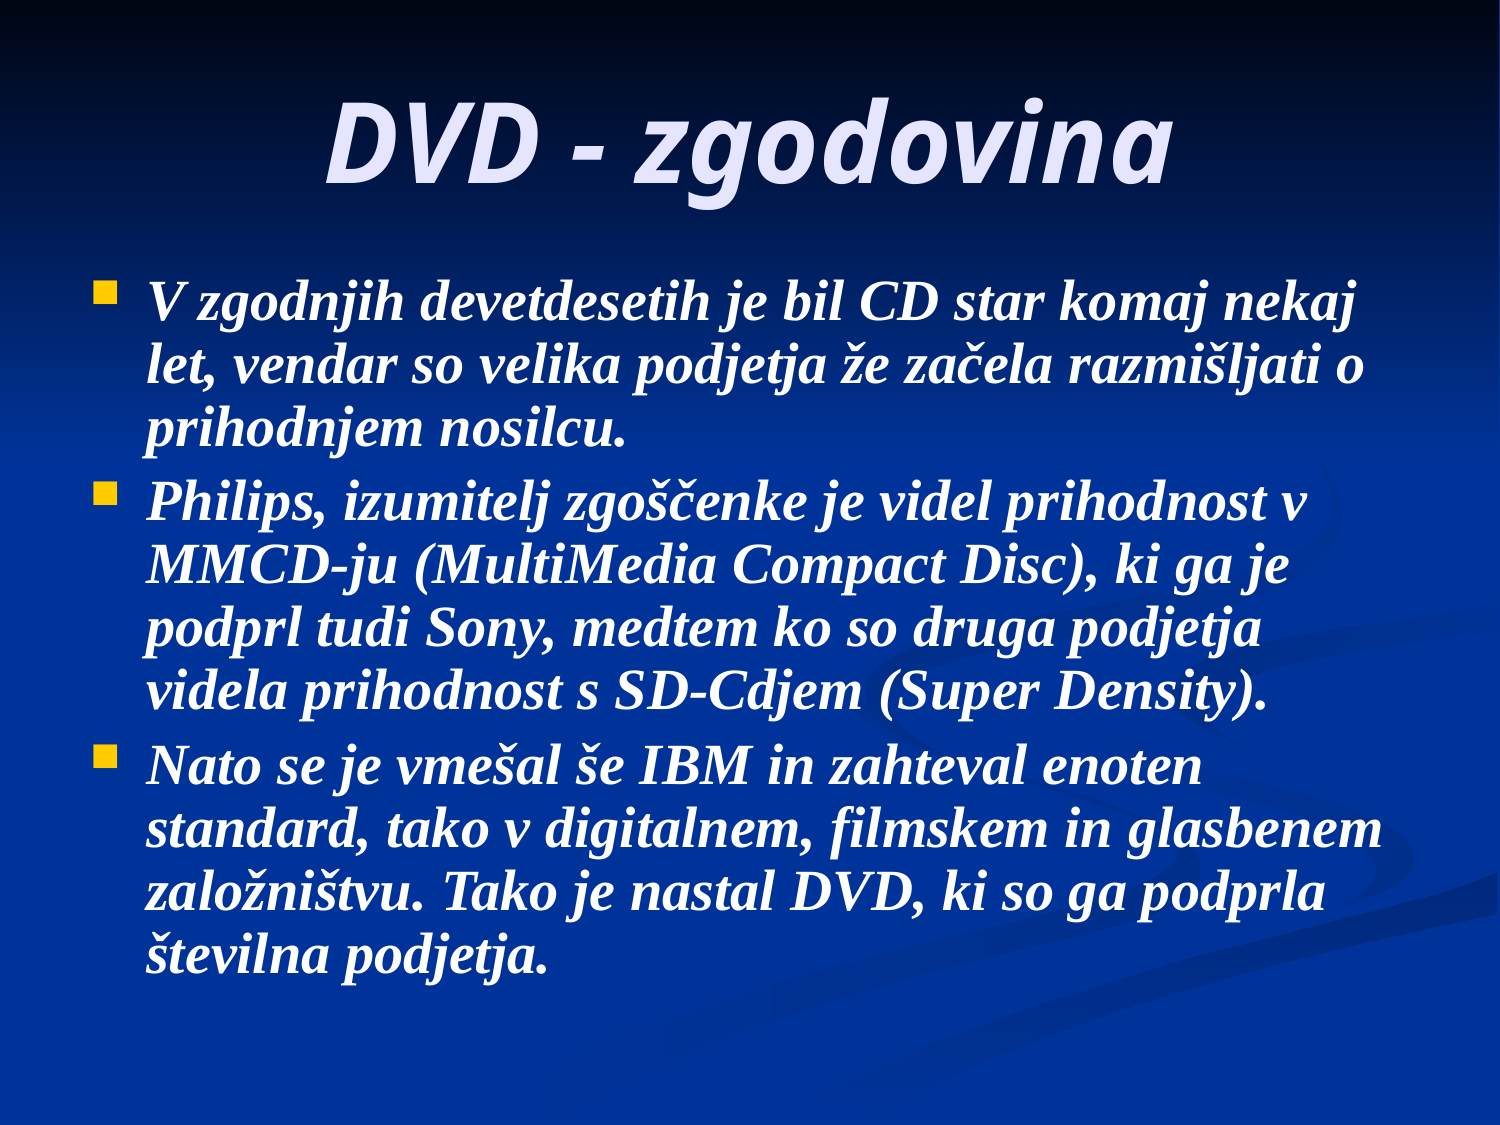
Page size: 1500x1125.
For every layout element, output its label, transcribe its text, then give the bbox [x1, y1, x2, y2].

title DVD - zgodovina [75, 89, 1425, 189]
list V zgodnjih devetdesetih je bil CD star komaj nekaj let, vendar so velika podjetja že začela razmišljati o prihodnjem nosilcu. Philips, izumitelj zgoščenke je videl prihodnost v MMCD-ju (MultiMedia Compact Disc), ki ga je podprl tudi Sony, medtem ko so druga podjetja videla prihodnost s SD-Cdjem (Super Density). Nato se je vmešal še IBM in zahteval enoten standard, tako v digitalnem, filmskem in glasbenem založništvu. Tako je nastal DVD, ki so ga podprla številna podjetja. [75, 262, 1425, 1005]
